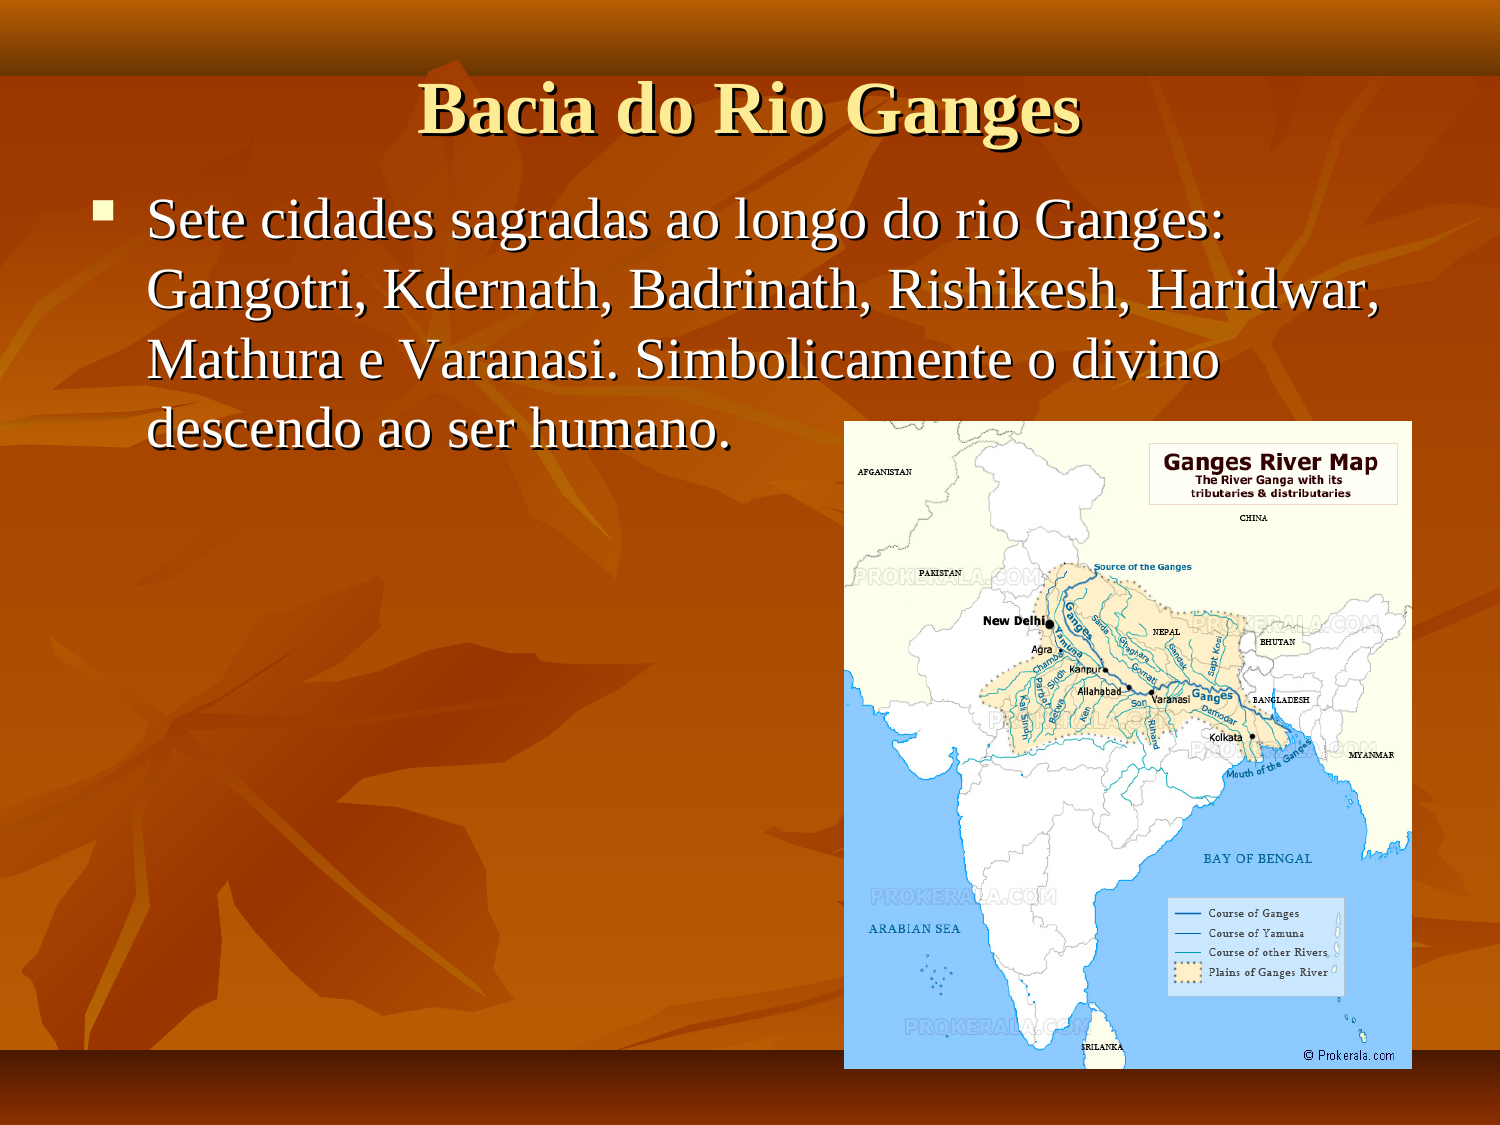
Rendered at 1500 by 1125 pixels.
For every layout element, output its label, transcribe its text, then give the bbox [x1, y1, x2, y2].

list Sete cidades sagradas ao longo do rio Ganges: Gangotri, Kdernath, Badrinath, Rishikesh, Haridwar, Mathura e Varanasi. Simbolicamente o divino descendo ao ser humano. [75, 172, 1426, 1083]
title Bacia do Rio Ganges [75, 45, 1426, 161]
picture [844, 421, 1412, 1070]
